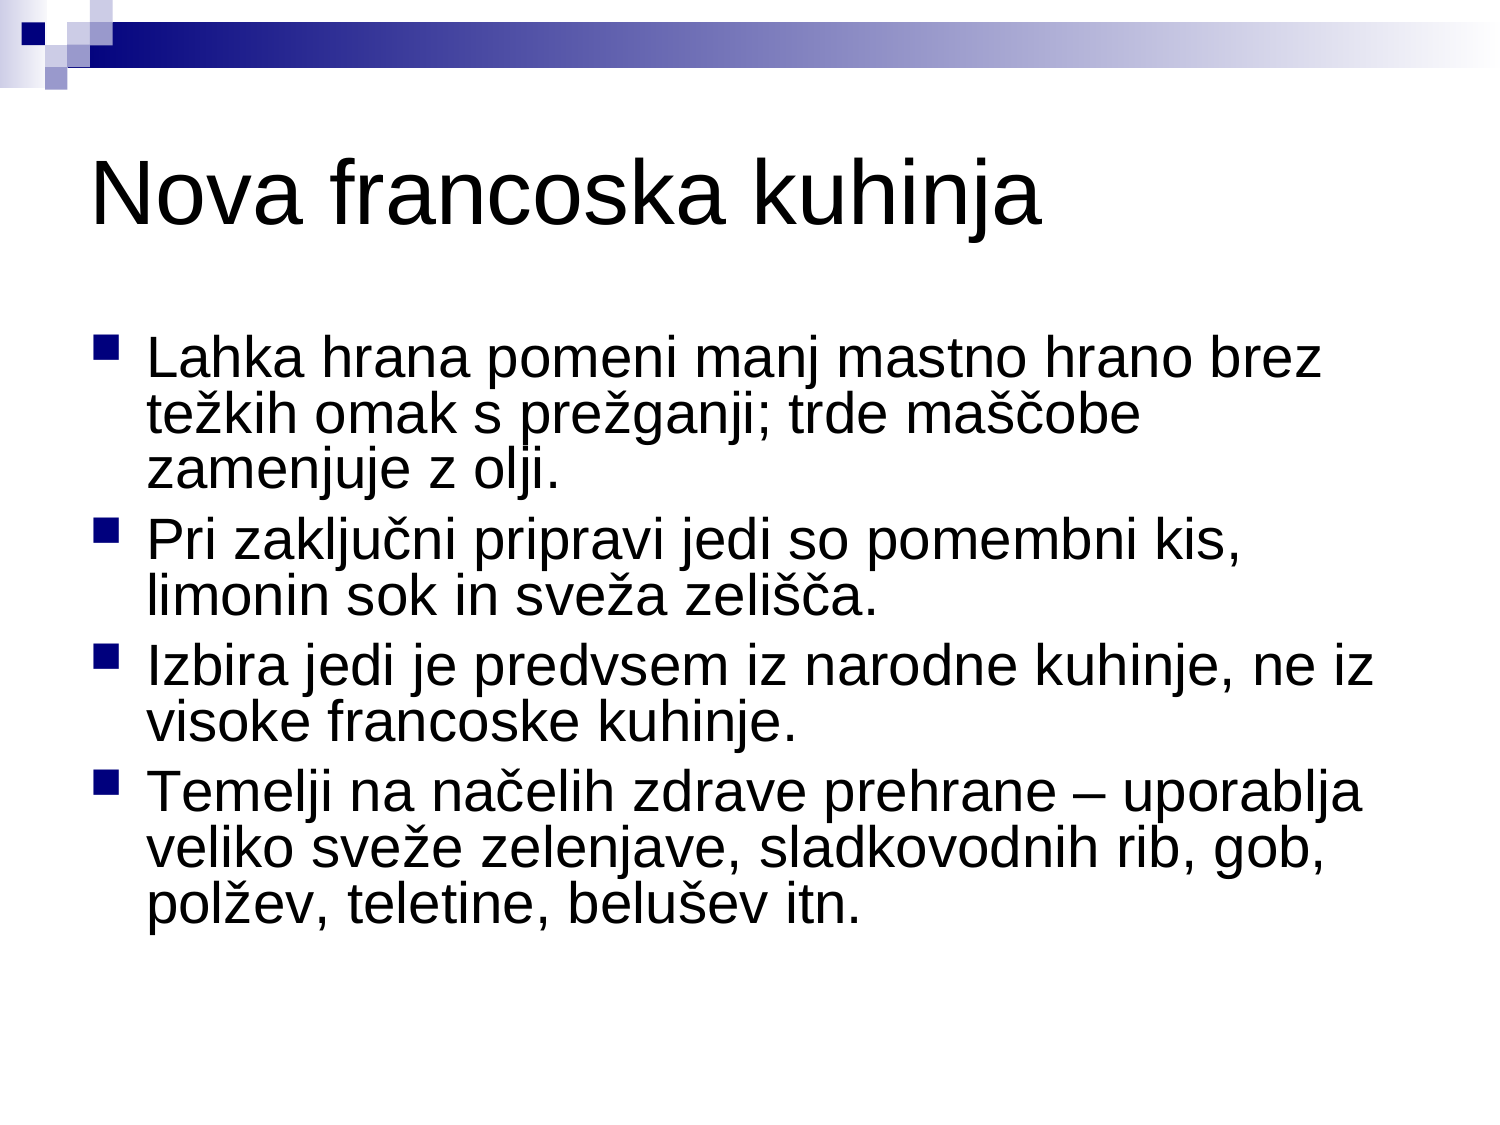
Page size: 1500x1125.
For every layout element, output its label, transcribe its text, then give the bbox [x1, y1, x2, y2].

title Nova francoska kuhinja [75, 75, 1426, 301]
list Lahka hrana pomeni manj mastno hrano brez težkih omak s prežganji; trde maščobe zamenjuje z olji. Pri zaključni pripravi jedi so pomembni kis, limonin sok in sveža zelišča. Izbira jedi je predvsem iz narodne kuhinje, ne iz visoke francoske kuhinje. Temelji na načelih zdrave prehrane – uporablja veliko sveže zelenjave, sladkovodnih rib, gob, polžev, teletine, belušev itn. [75, 324, 1426, 1085]
